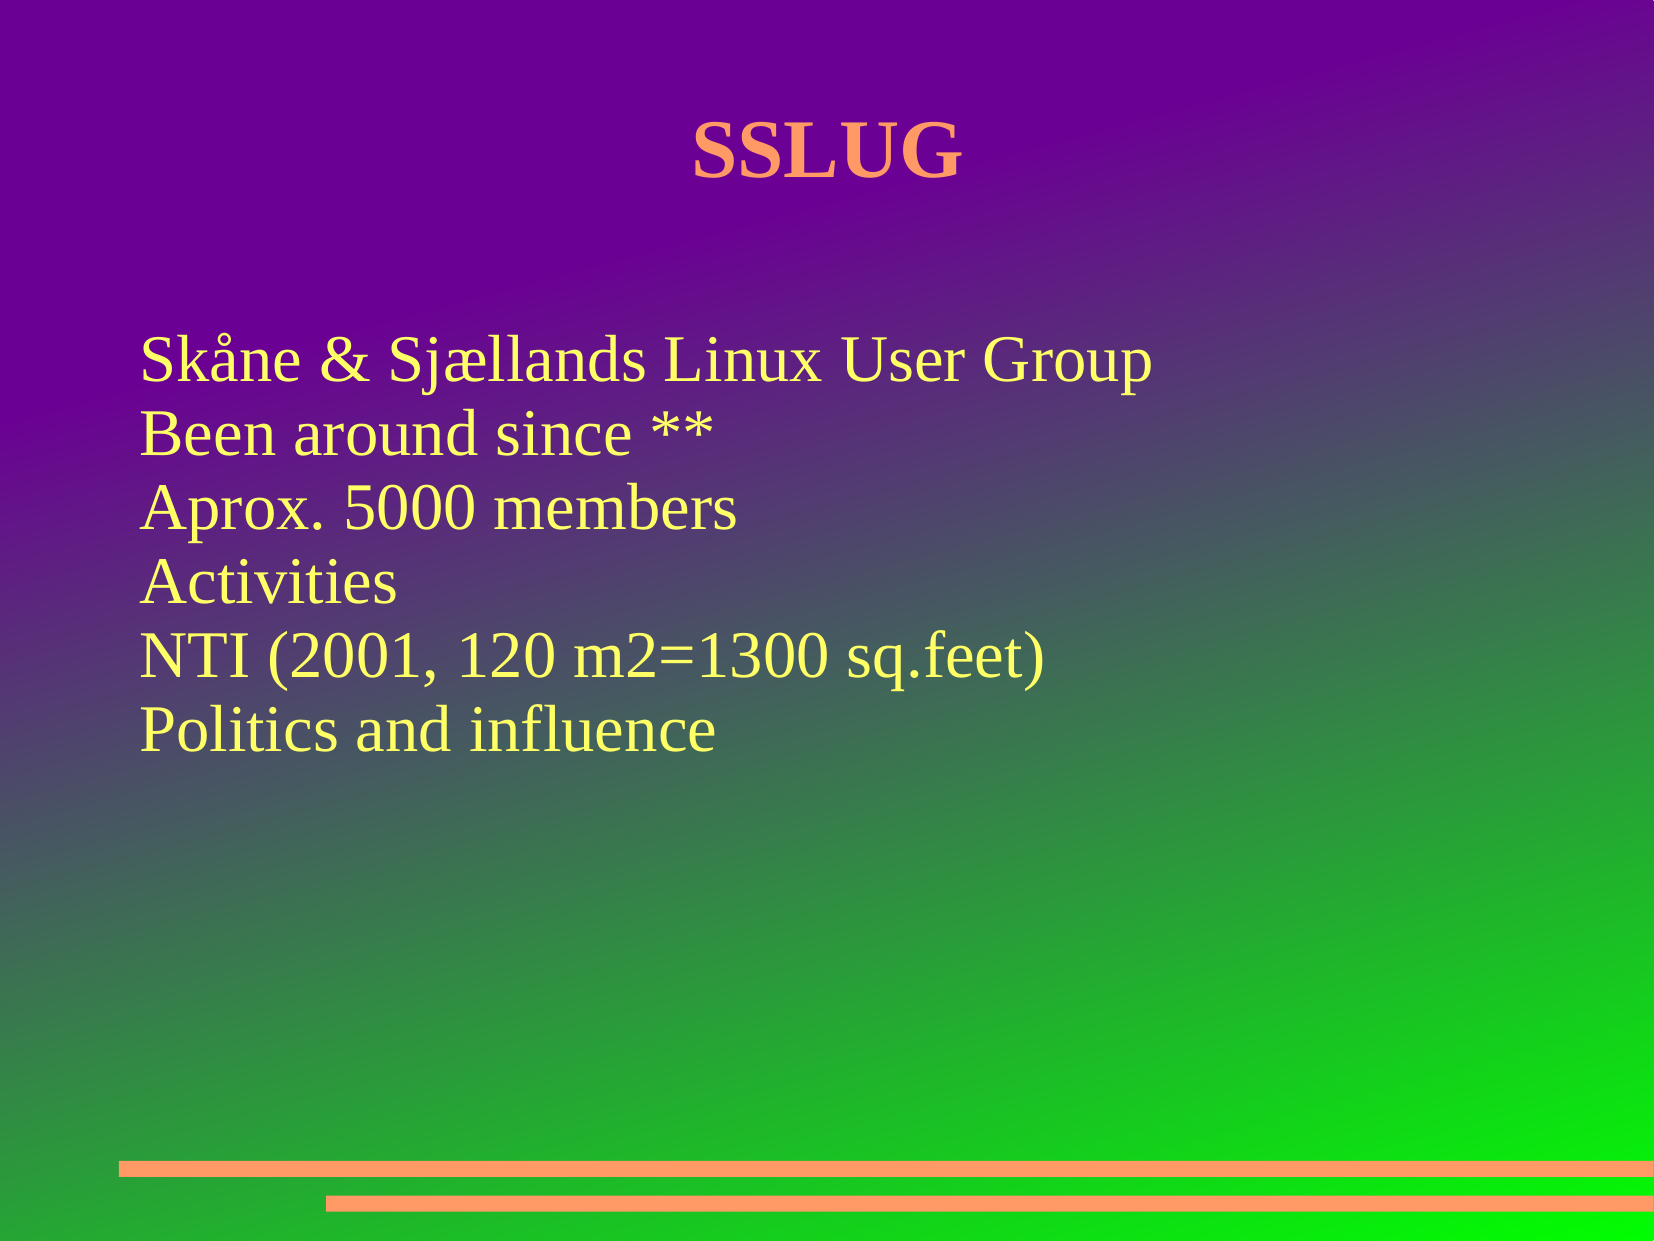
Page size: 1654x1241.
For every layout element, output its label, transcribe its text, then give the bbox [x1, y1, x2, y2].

list Skåne & Sjællands Linux User Group Been around since ** Aprox. 5000 members Activities NTI (2001, 120 m2=1300 sq.feet) Politics and influence [121, 322, 1561, 1133]
title SSLUG [121, 46, 1534, 254]
